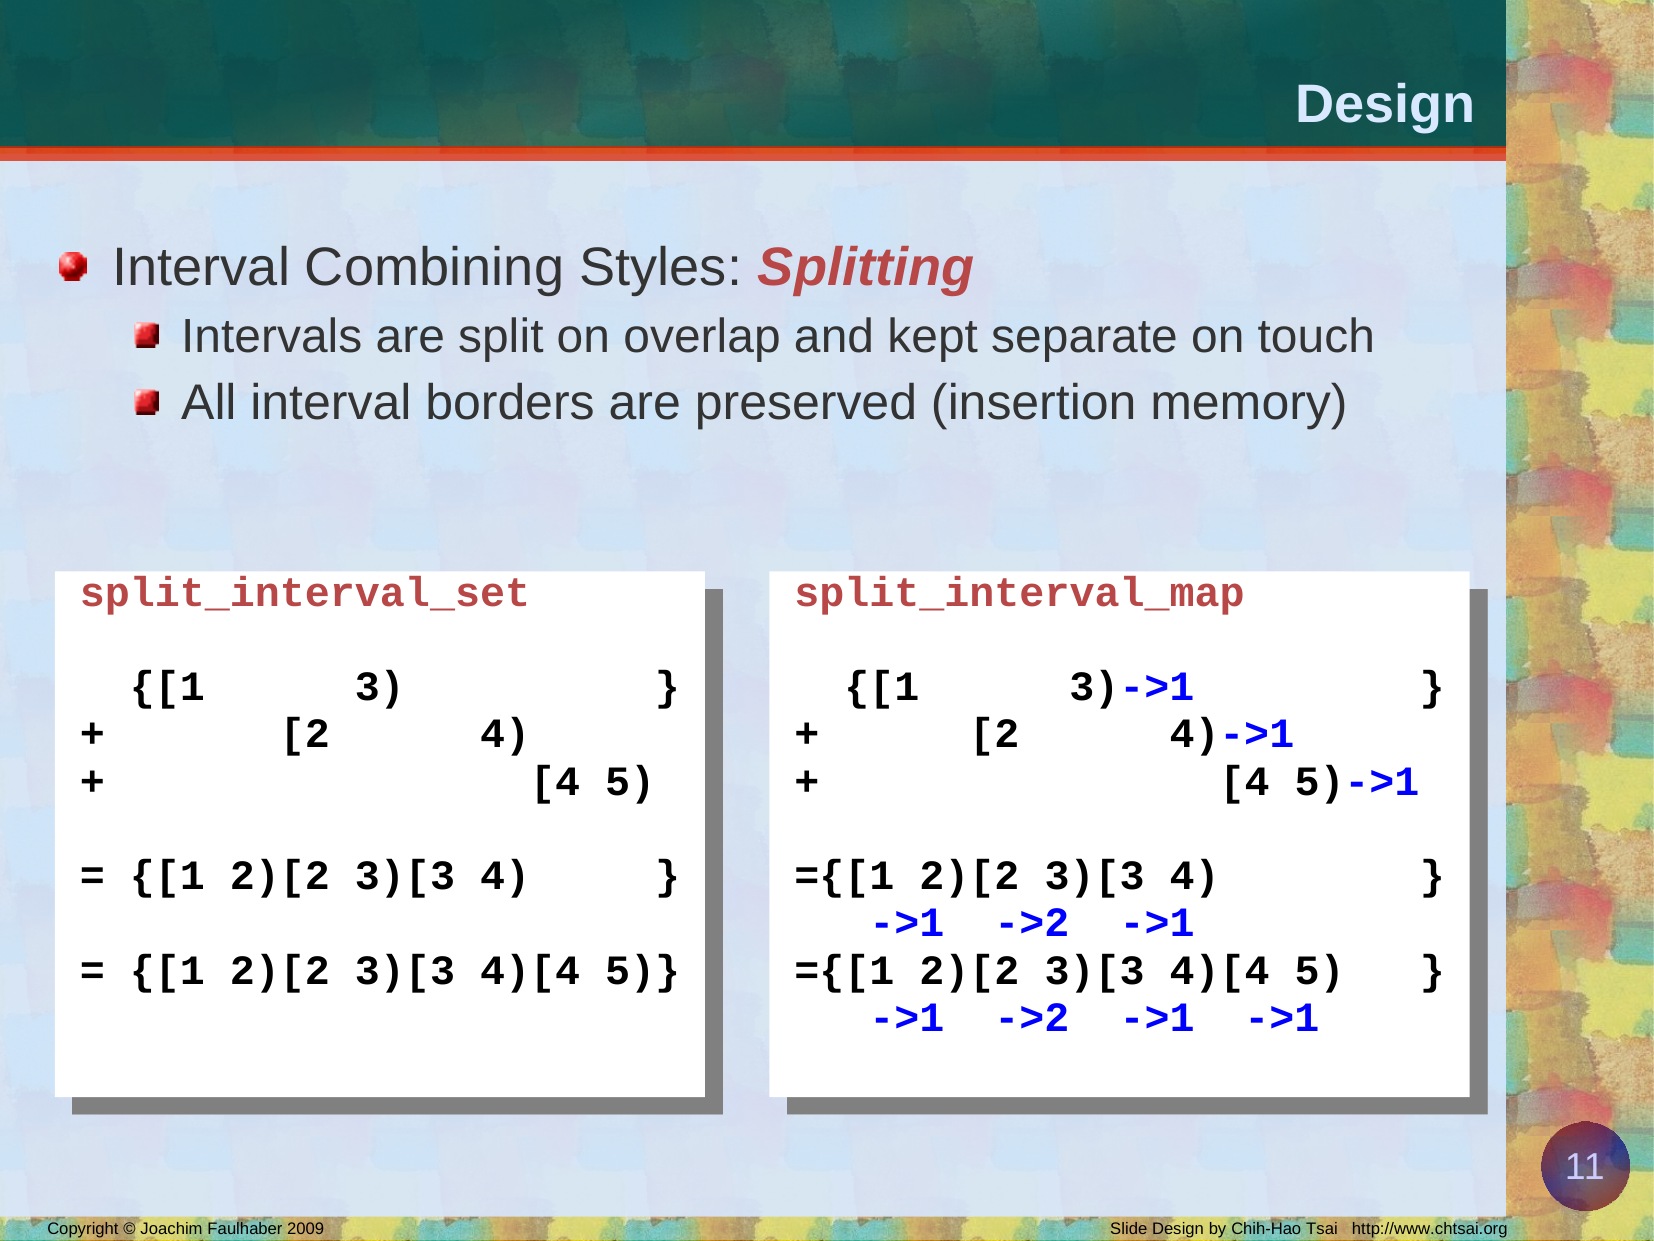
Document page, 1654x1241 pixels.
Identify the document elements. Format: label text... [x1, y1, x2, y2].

text_box split_interval_map {[1 3)->1 } + [2 4)->1 + [4 5)->1 ={[1 2)[2 3)[3 4) } ->1 ->2 ->1 ={[1 2)[2 3)[3 4)[4 5) } ->1 ->2 ->1 ->1 [769, 571, 1470, 1098]
list Interval Combining Styles: Splitting Intervals are split on overlap and kept separate on touch All interval borders are preserved (insertion memory) [59, 236, 1418, 497]
text_box split_interval_set {[1 3) } + [2 4) + [4 5) = {[1 2)[2 3)[3 4) } = {[1 2)[2 3)[3 4)[4 5)} [54, 571, 705, 1098]
title Design [29, 59, 1477, 148]
